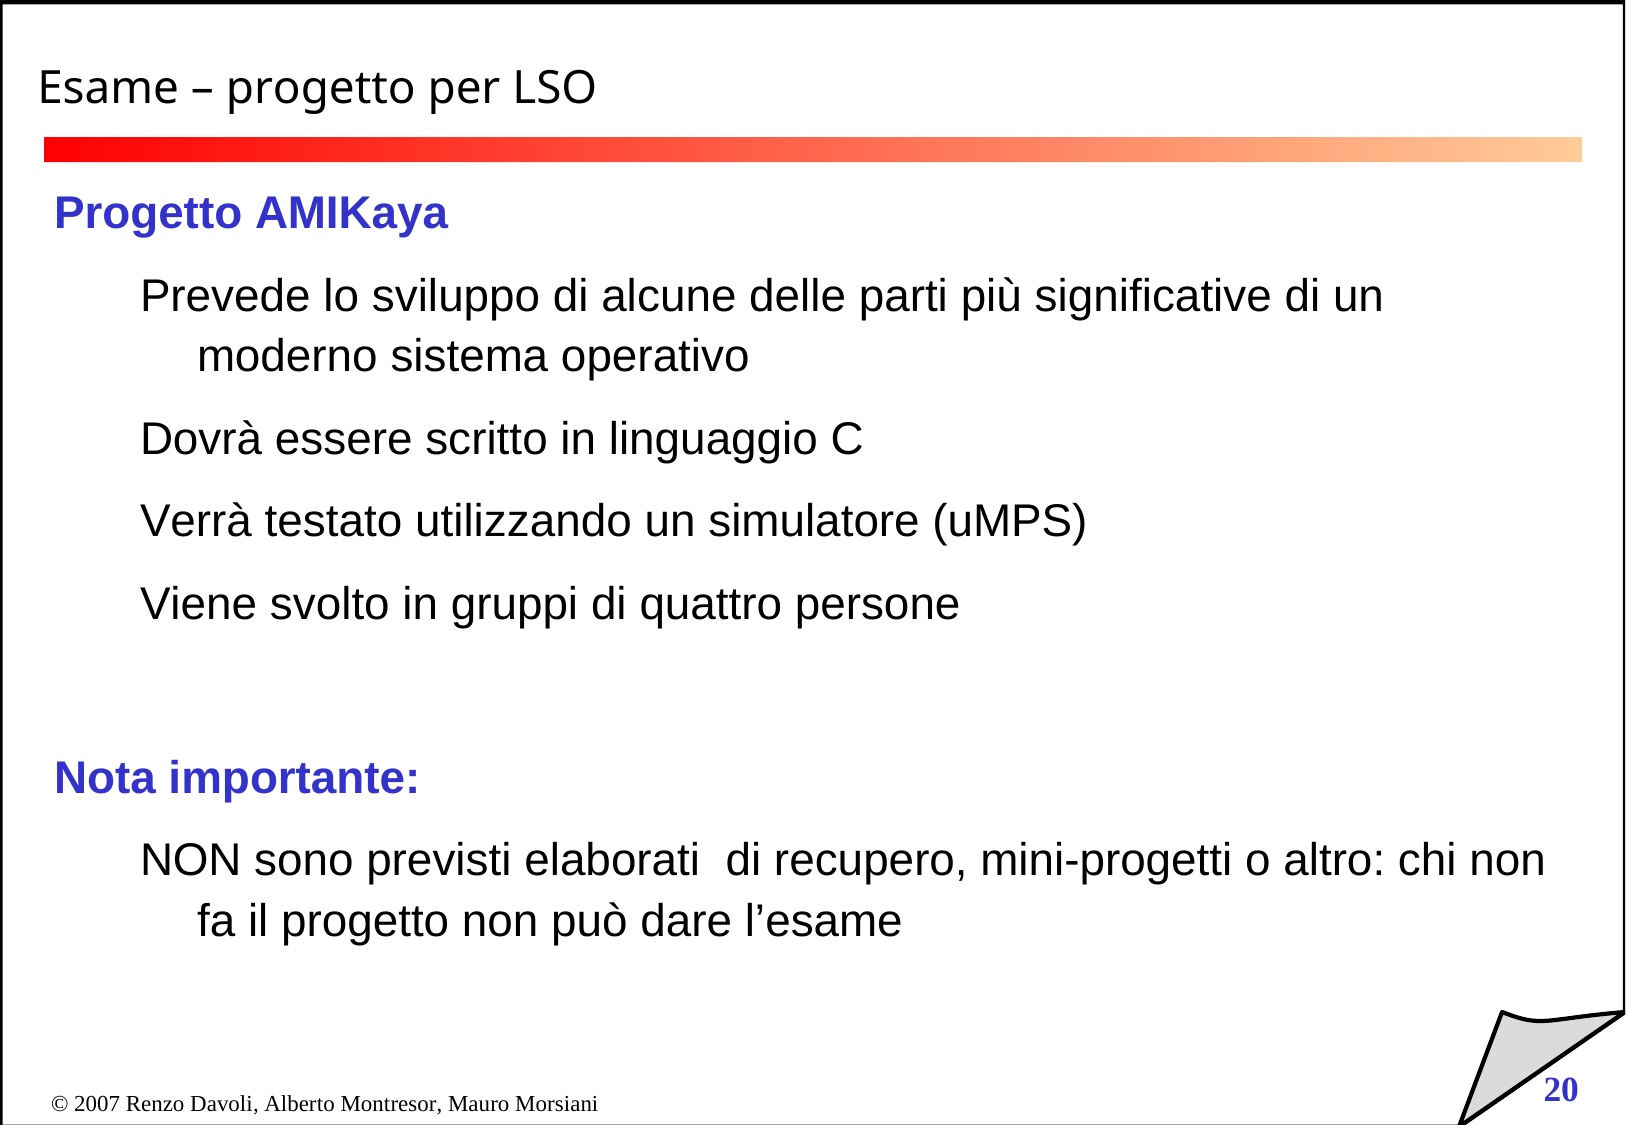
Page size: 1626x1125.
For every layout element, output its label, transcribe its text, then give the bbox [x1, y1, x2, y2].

title Esame – progetto per LSO [37, 44, 1588, 131]
list Progetto AMIKaya Prevede lo sviluppo di alcune delle parti più significative di un moderno sistema operativo Dovrà essere scritto in linguaggio C Verrà testato utilizzando un simulatore (uMPS) Viene svolto in gruppi di quattro persone Nota importante: NON sono previsti elaborati di recupero, mini-progetti o altro: chi non fa il progetto non può dare l’esame [54, 187, 1571, 1076]
